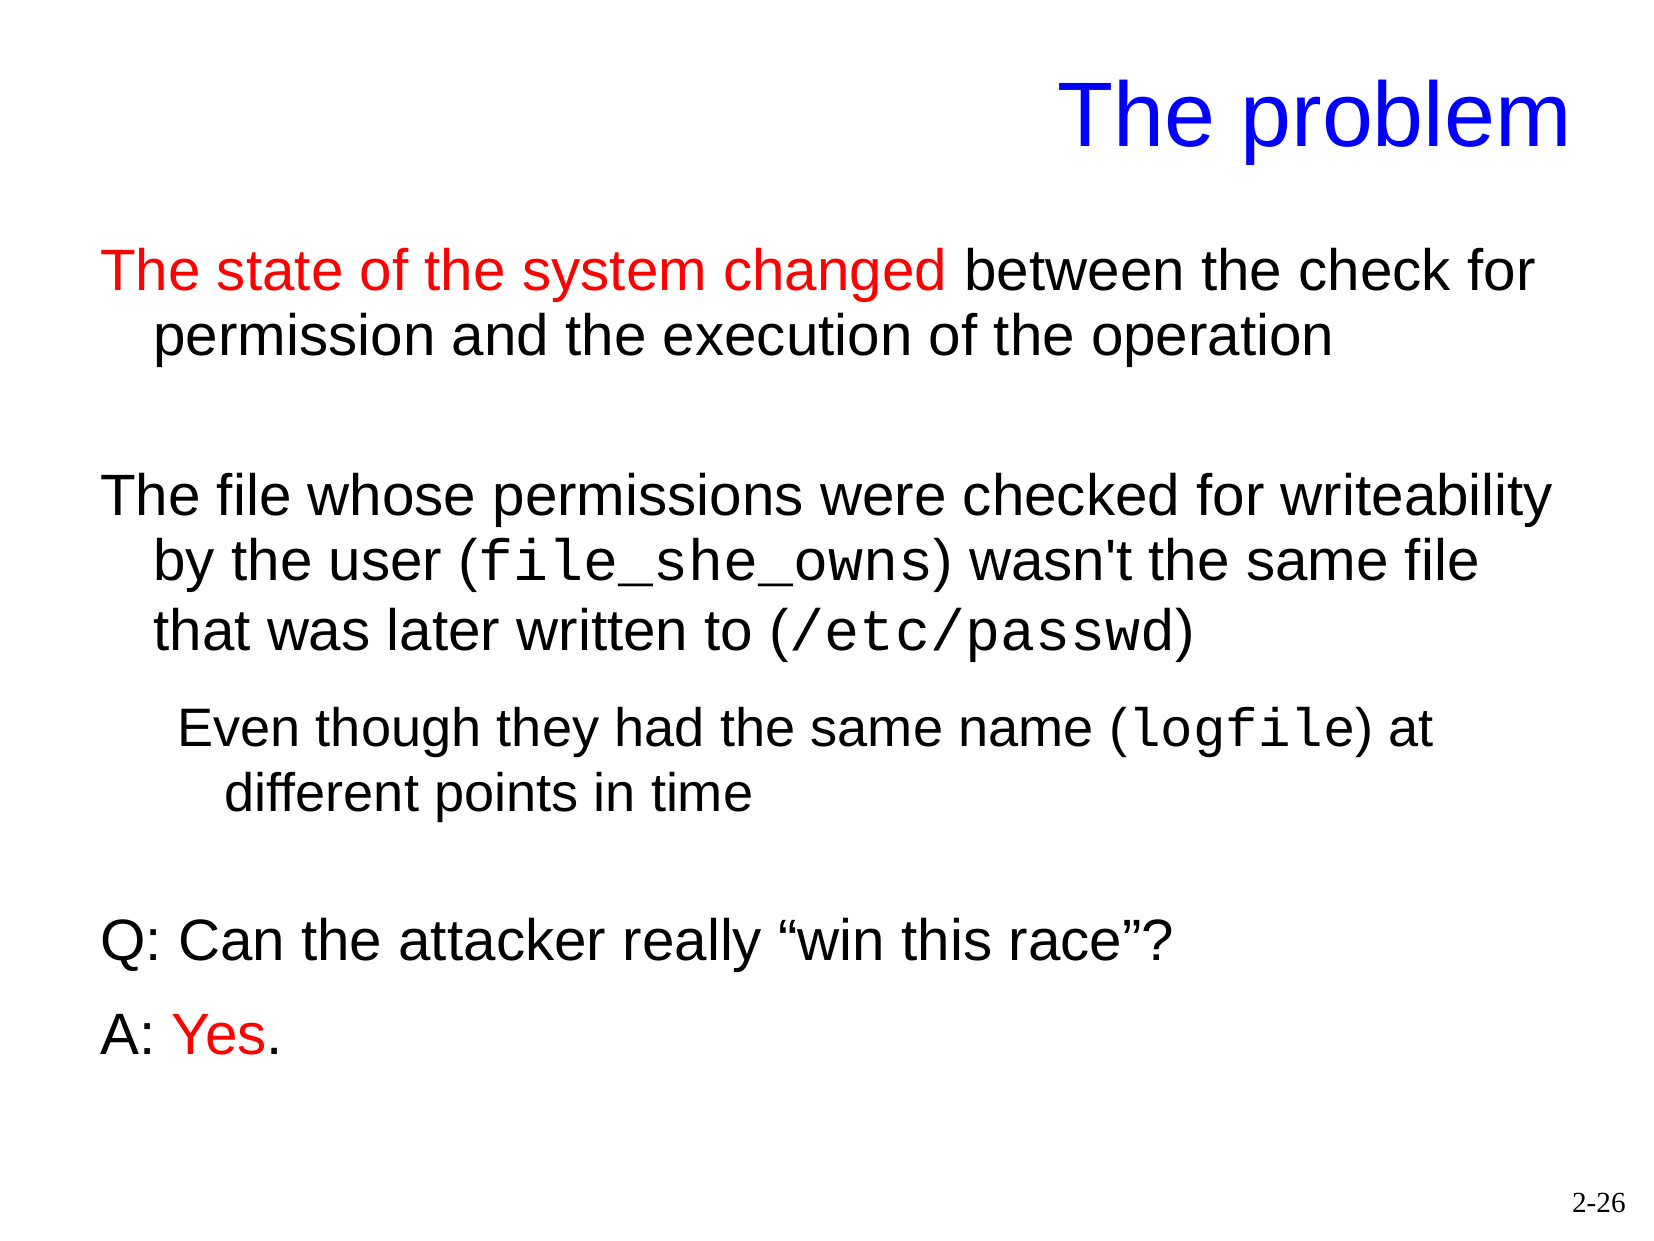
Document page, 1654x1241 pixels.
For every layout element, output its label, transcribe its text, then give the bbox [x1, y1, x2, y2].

title The problem [84, 18, 1573, 211]
list The state of the system changed between the check for permission and the execution of the operation The file whose permissions were checked for writeability by the user (file_she_owns) wasn't the same file that was later written to (/etc/passwd) Even though they had the same name (logfile) at different points in time Q: Can the attacker really “win this race”? A: Yes. [82, 237, 1571, 1156]
